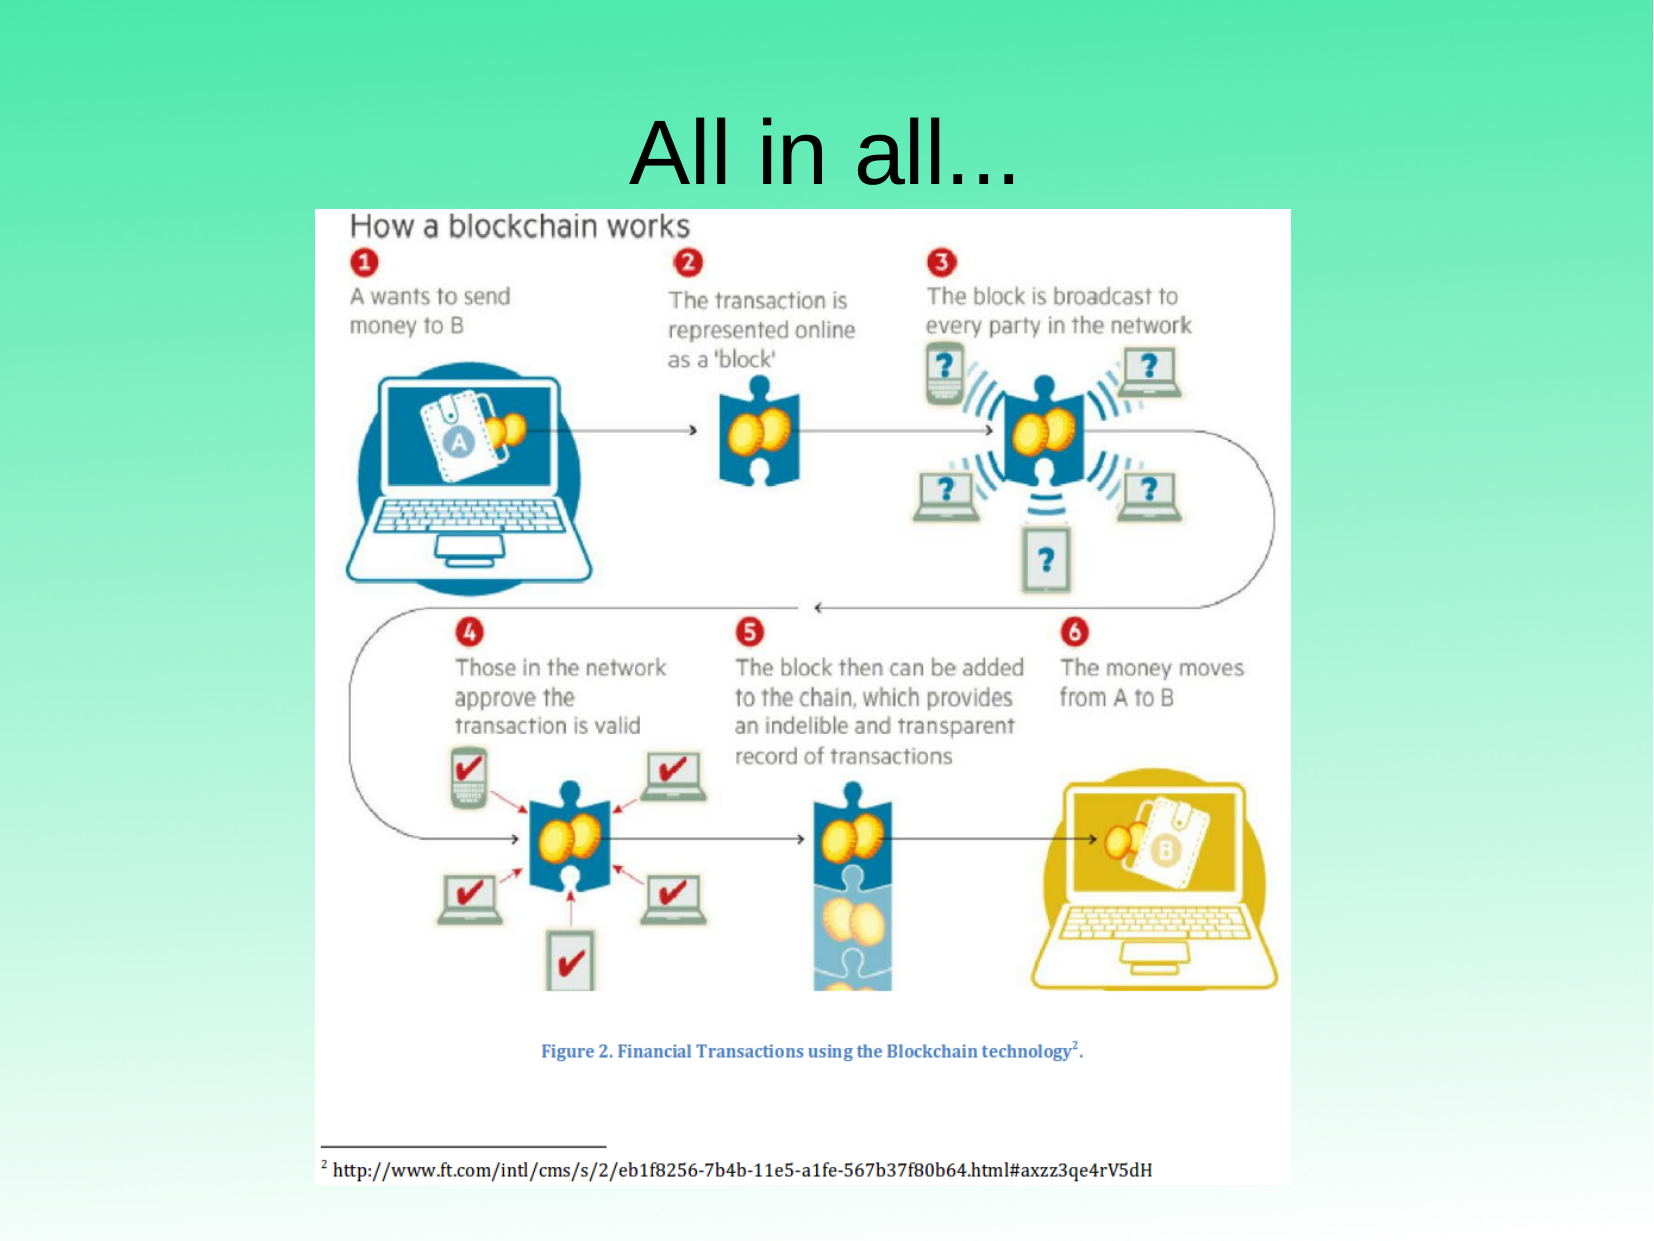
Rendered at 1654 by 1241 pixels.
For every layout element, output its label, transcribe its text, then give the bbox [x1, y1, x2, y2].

picture [0, 0, 1654, 1241]
title All in all... [82, 49, 1571, 257]
